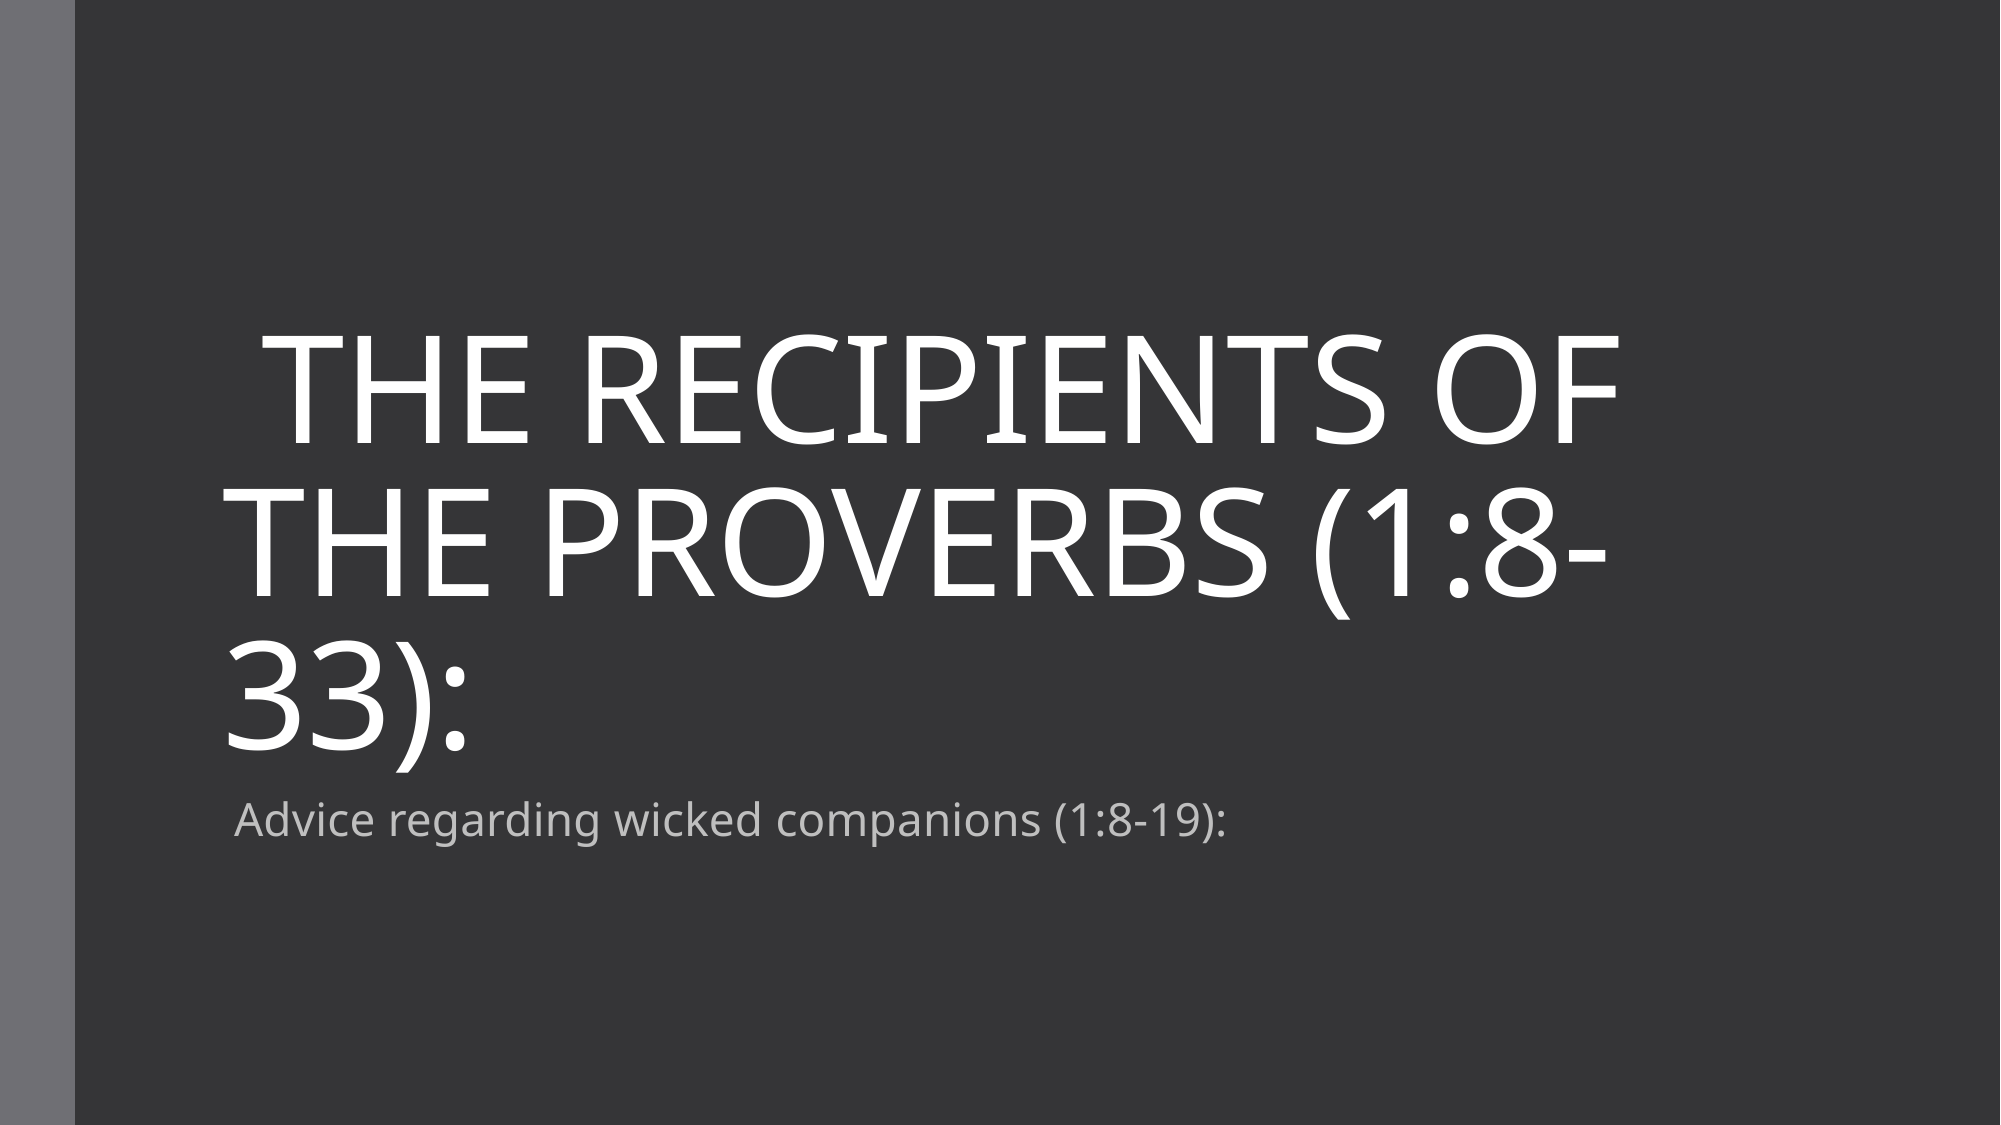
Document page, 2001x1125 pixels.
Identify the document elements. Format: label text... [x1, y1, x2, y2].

subtitle Advice regarding wicked companions (1:8-19): [206, 787, 1752, 1066]
title THE RECIPIENTS OF THE PROVERBS (1:8-33): [206, 124, 1752, 787]
